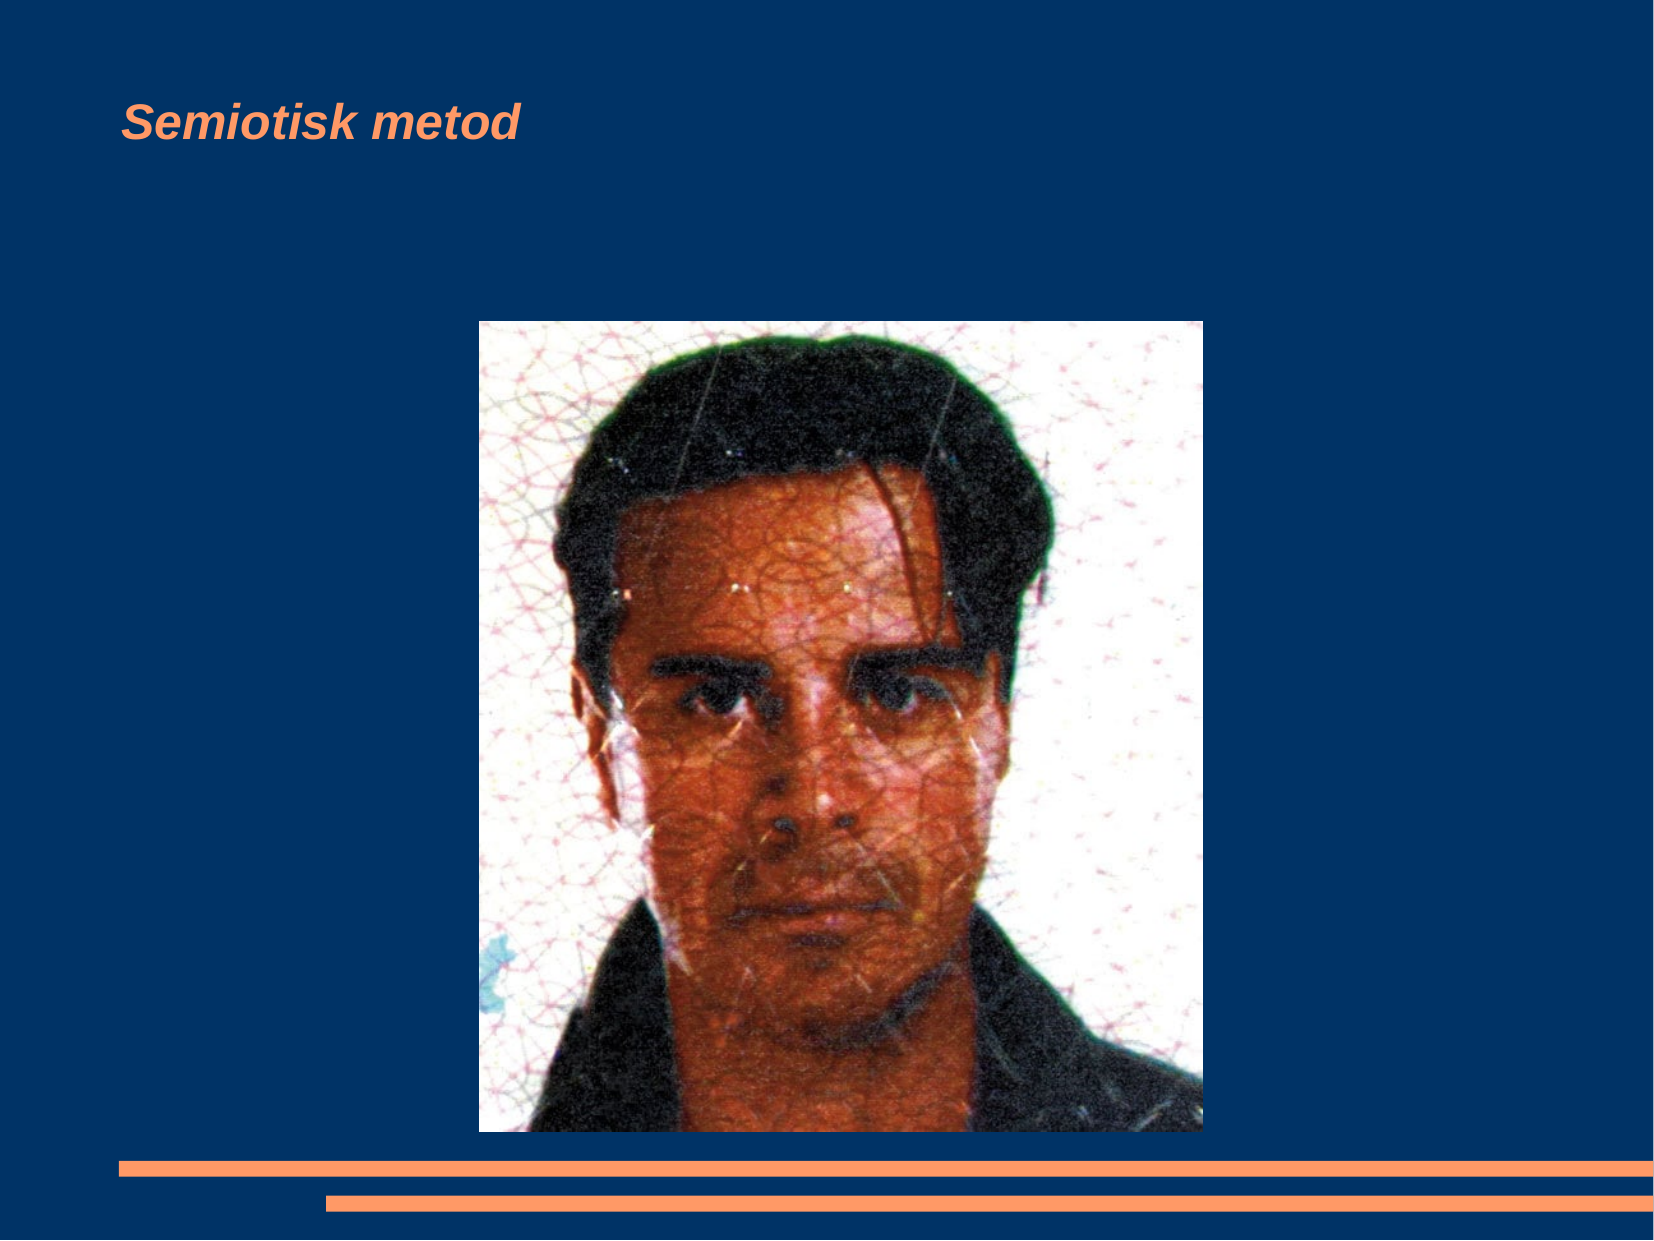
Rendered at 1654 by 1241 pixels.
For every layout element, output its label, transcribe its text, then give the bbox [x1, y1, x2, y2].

picture [479, 321, 1203, 1132]
title Semiotisk metod [121, 46, 1534, 254]
